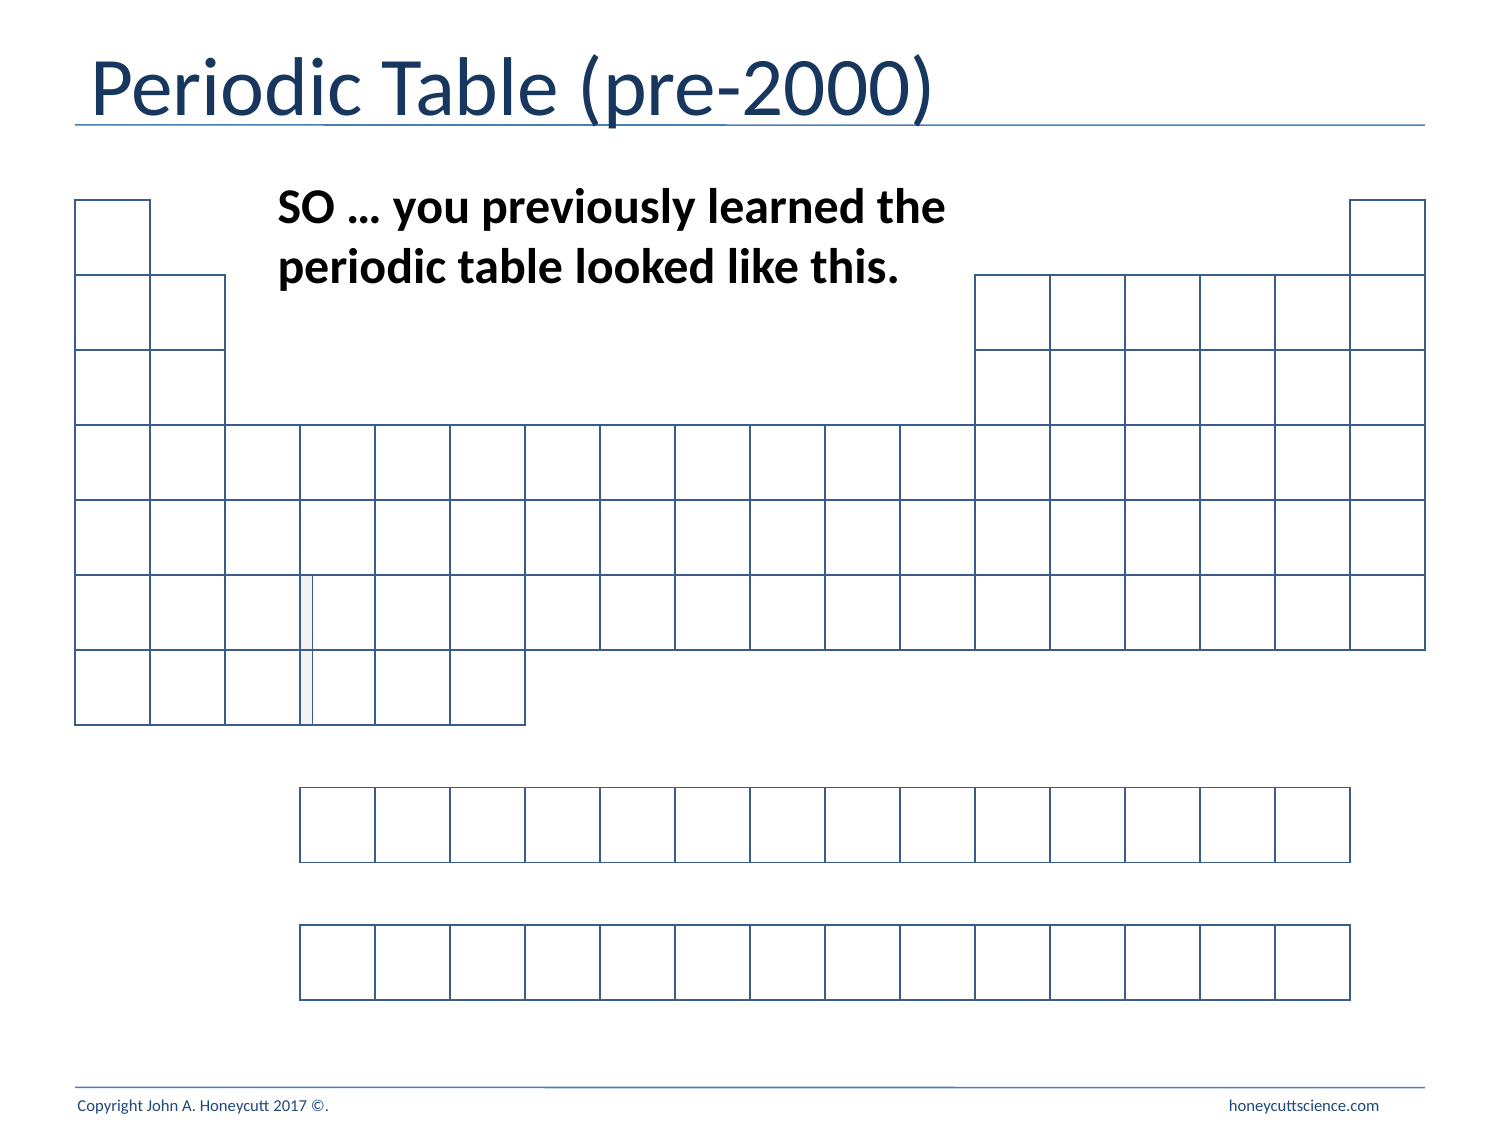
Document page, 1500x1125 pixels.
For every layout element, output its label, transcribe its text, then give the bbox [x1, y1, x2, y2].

text_box SO … you previously learned the periodic table looked like this. [262, 165, 1075, 302]
title Periodic Table (pre-2000) [75, 45, 1425, 121]
